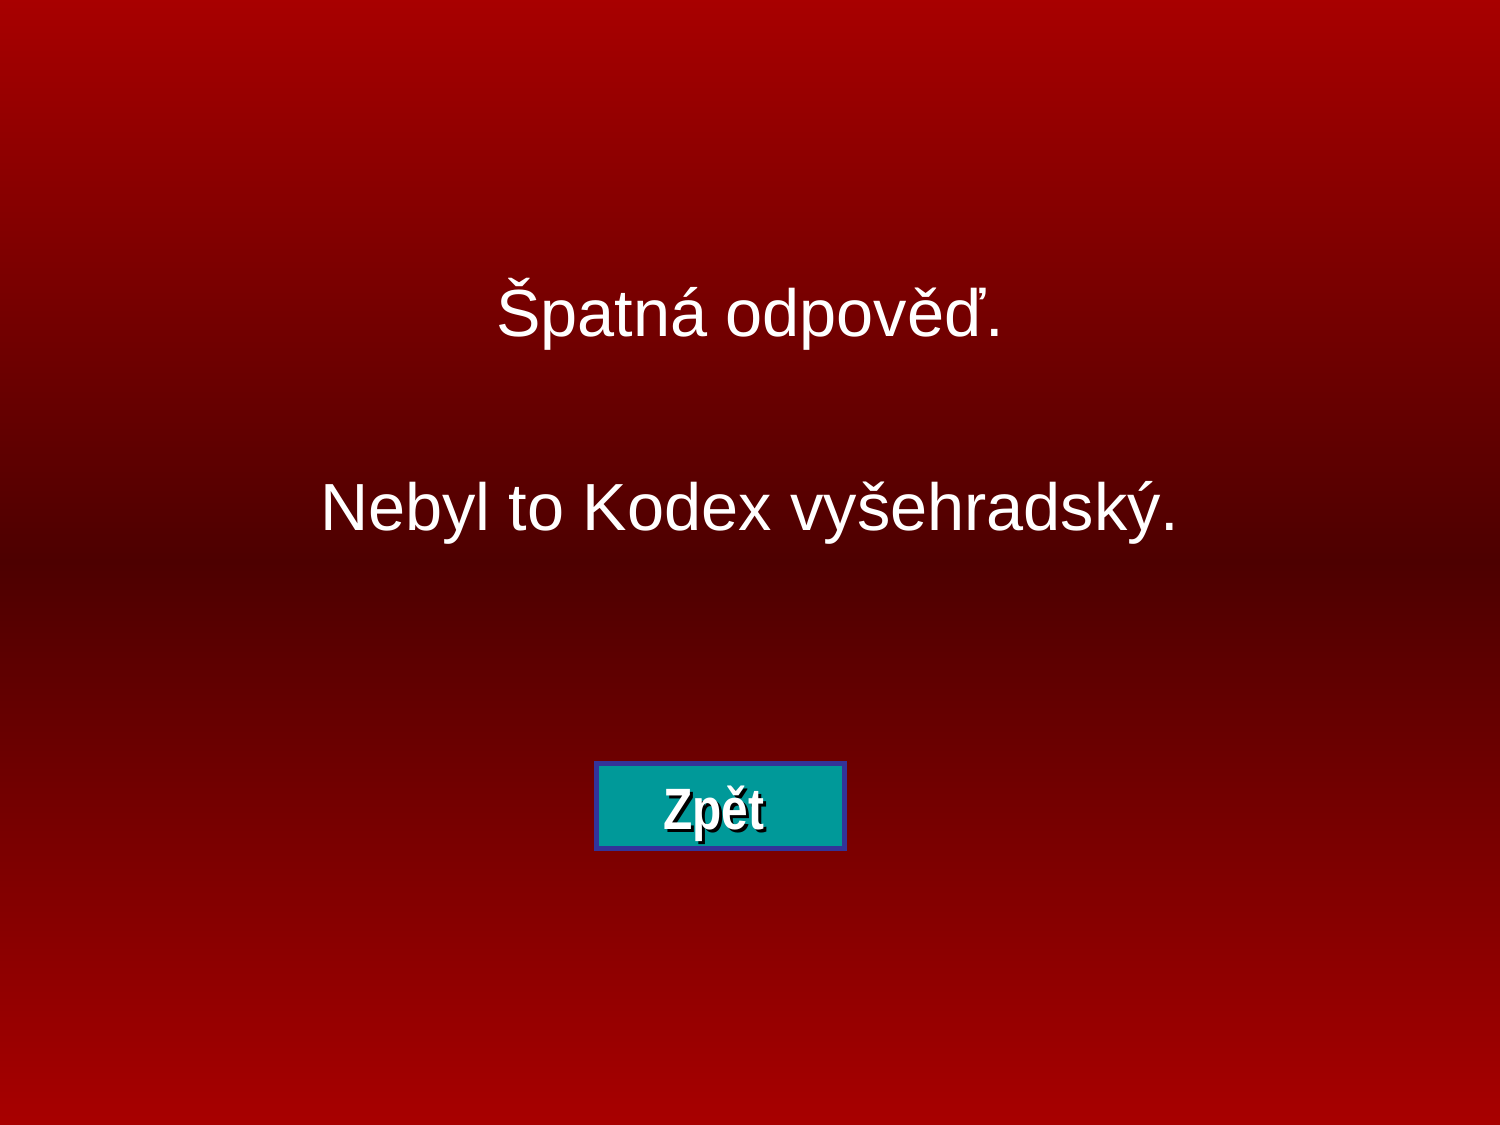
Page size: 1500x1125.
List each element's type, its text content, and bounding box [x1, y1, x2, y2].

list Špatná odpověď. Nebyl to Kodex vyšehradský. [75, 262, 1426, 1006]
text_box Zpět [596, 763, 845, 849]
